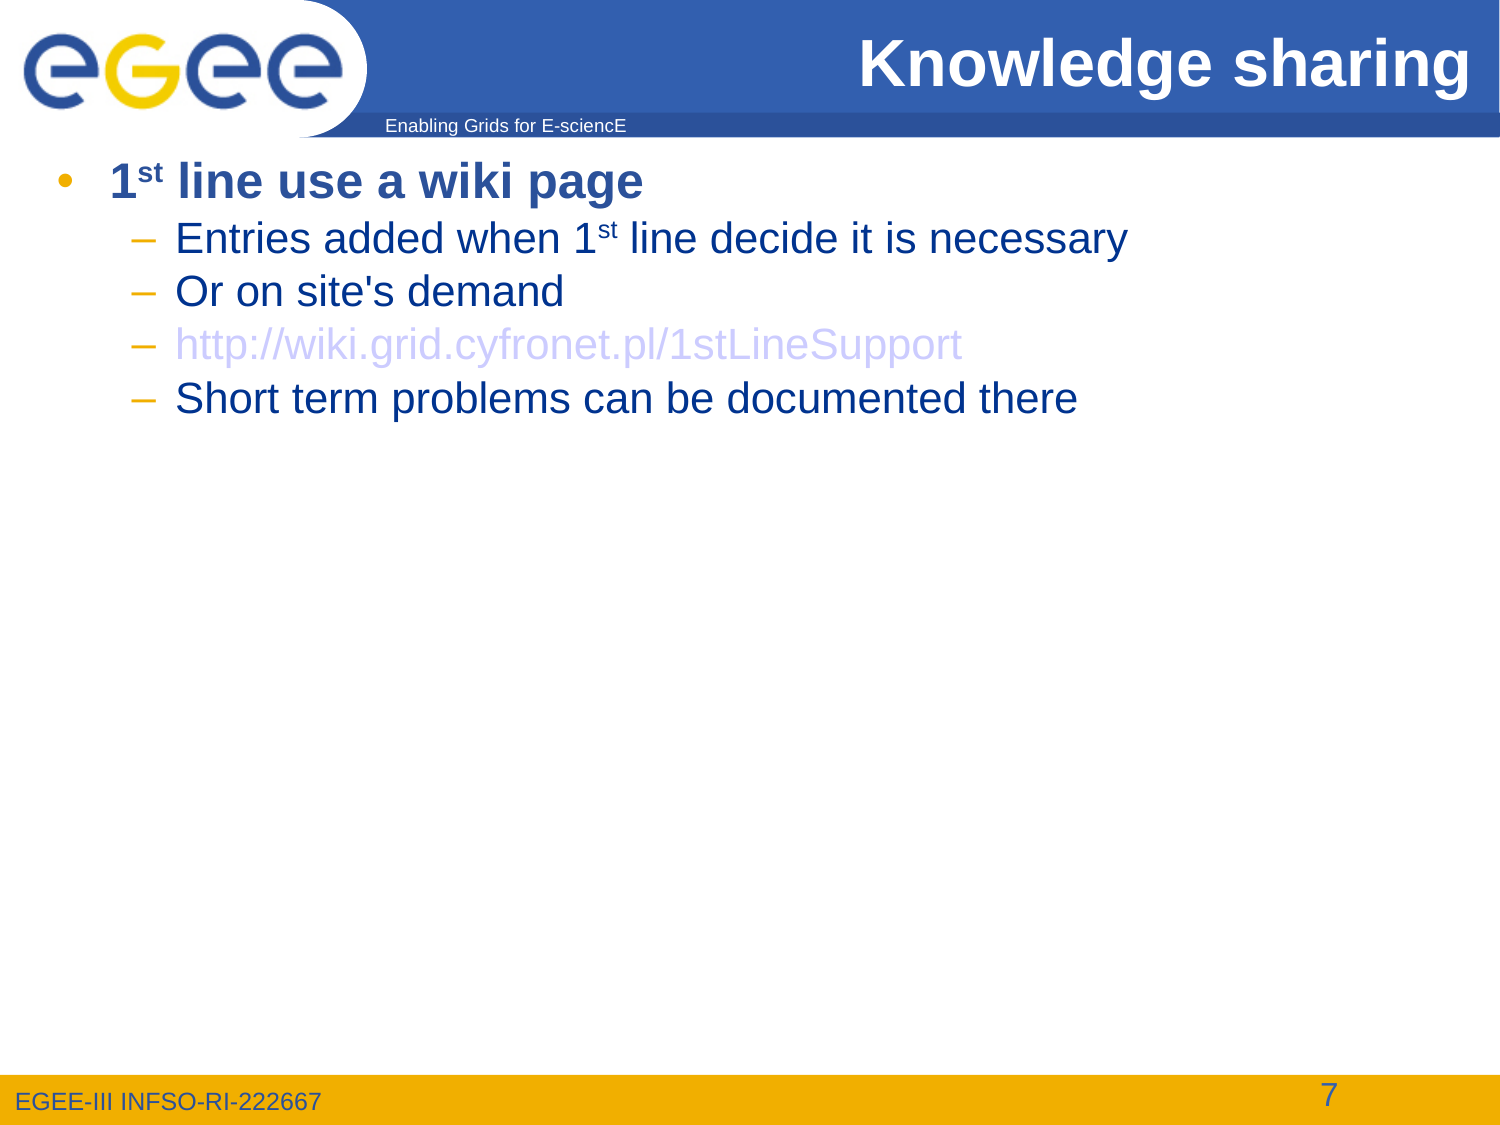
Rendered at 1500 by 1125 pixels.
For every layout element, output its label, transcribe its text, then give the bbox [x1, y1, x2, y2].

title Knowledge sharing [369, 0, 1474, 142]
list 1st line use a wiki page Entries added when 1st line decide it is necessary Or on site's demand http://wiki.grid.cyfronet.pl/1stLineSupport Short term problems can be documented there [56, 159, 1465, 1035]
picture [18, 30, 349, 112]
